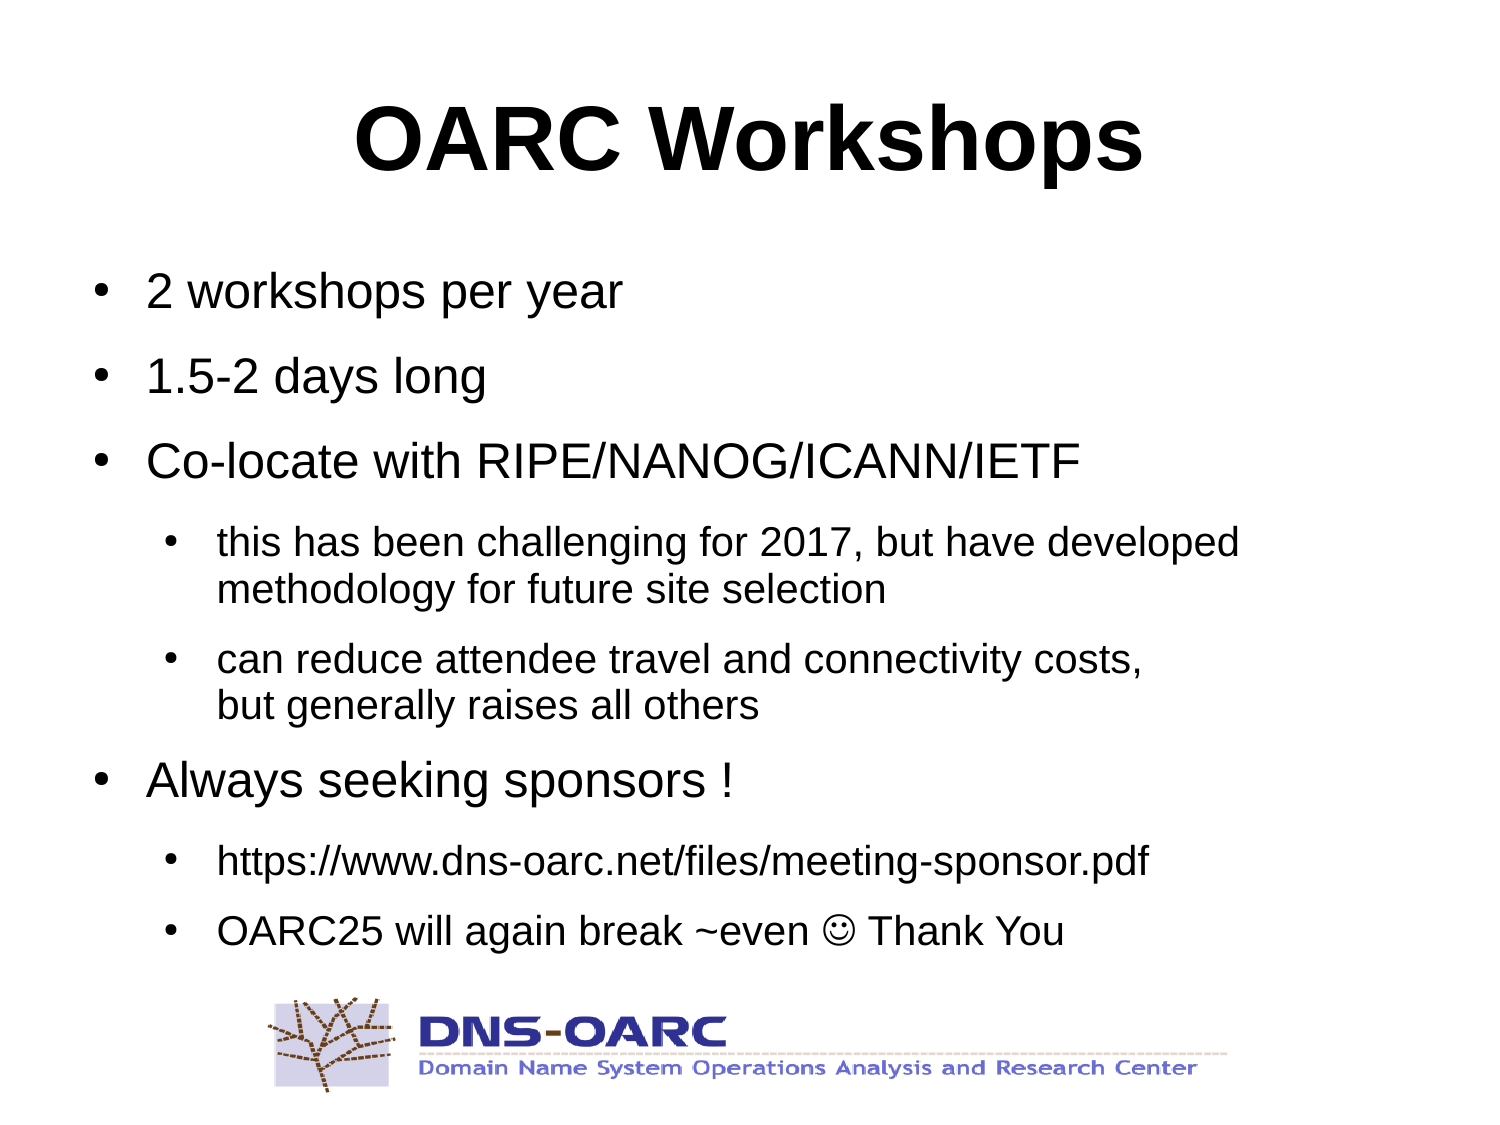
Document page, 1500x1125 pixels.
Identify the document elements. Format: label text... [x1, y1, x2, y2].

title OARC Workshops [75, 44, 1425, 233]
picture [214, 991, 1259, 1099]
list 2 workshops per year 1.5-2 days long Co-locate with RIPE/NANOG/ICANN/IETF this has been challenging for 2017, but have developed methodology for future site selection can reduce attendee travel and connectivity costs, but generally raises all others Always seeking sponsors ! https://www.dns-oarc.net/files/meeting-sponsor.pdf OARC25 will again break ~even ☺ Thank You [75, 263, 1425, 916]
